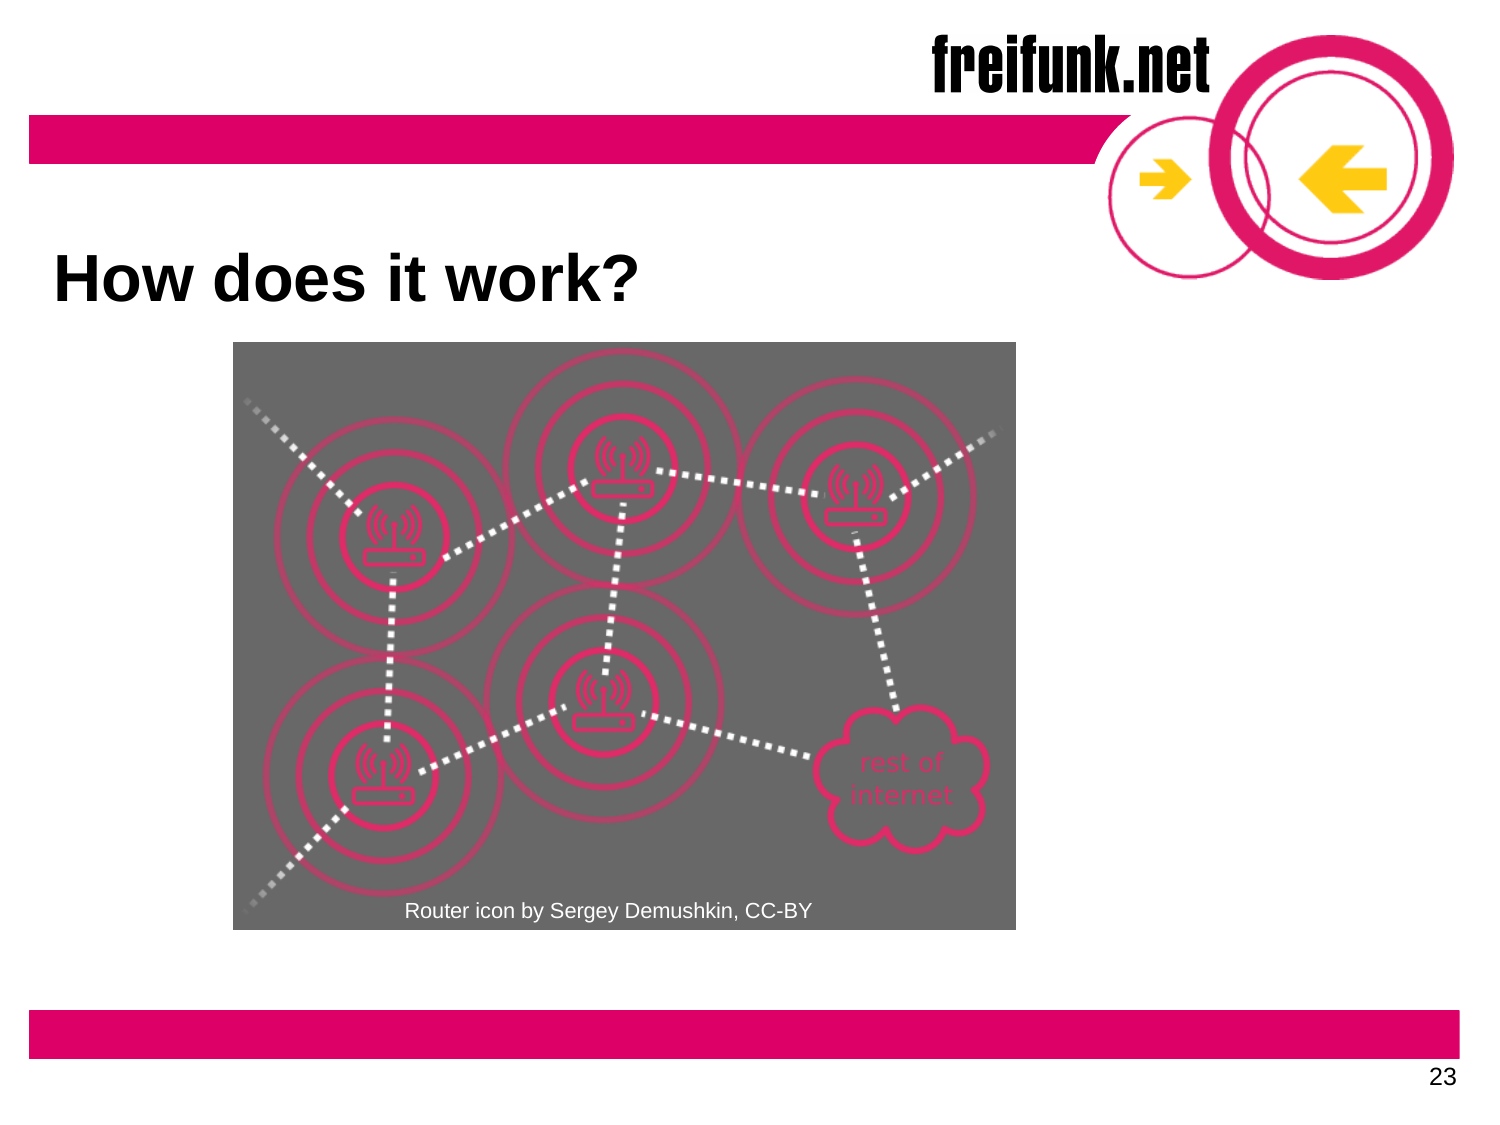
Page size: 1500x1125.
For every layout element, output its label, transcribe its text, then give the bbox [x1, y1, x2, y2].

text_box How does it work? [53, 235, 1046, 396]
picture [932, 34, 1454, 280]
text_box Router icon by Sergey Demushkin, CC-BY [389, 891, 829, 931]
picture [233, 396, 1016, 930]
